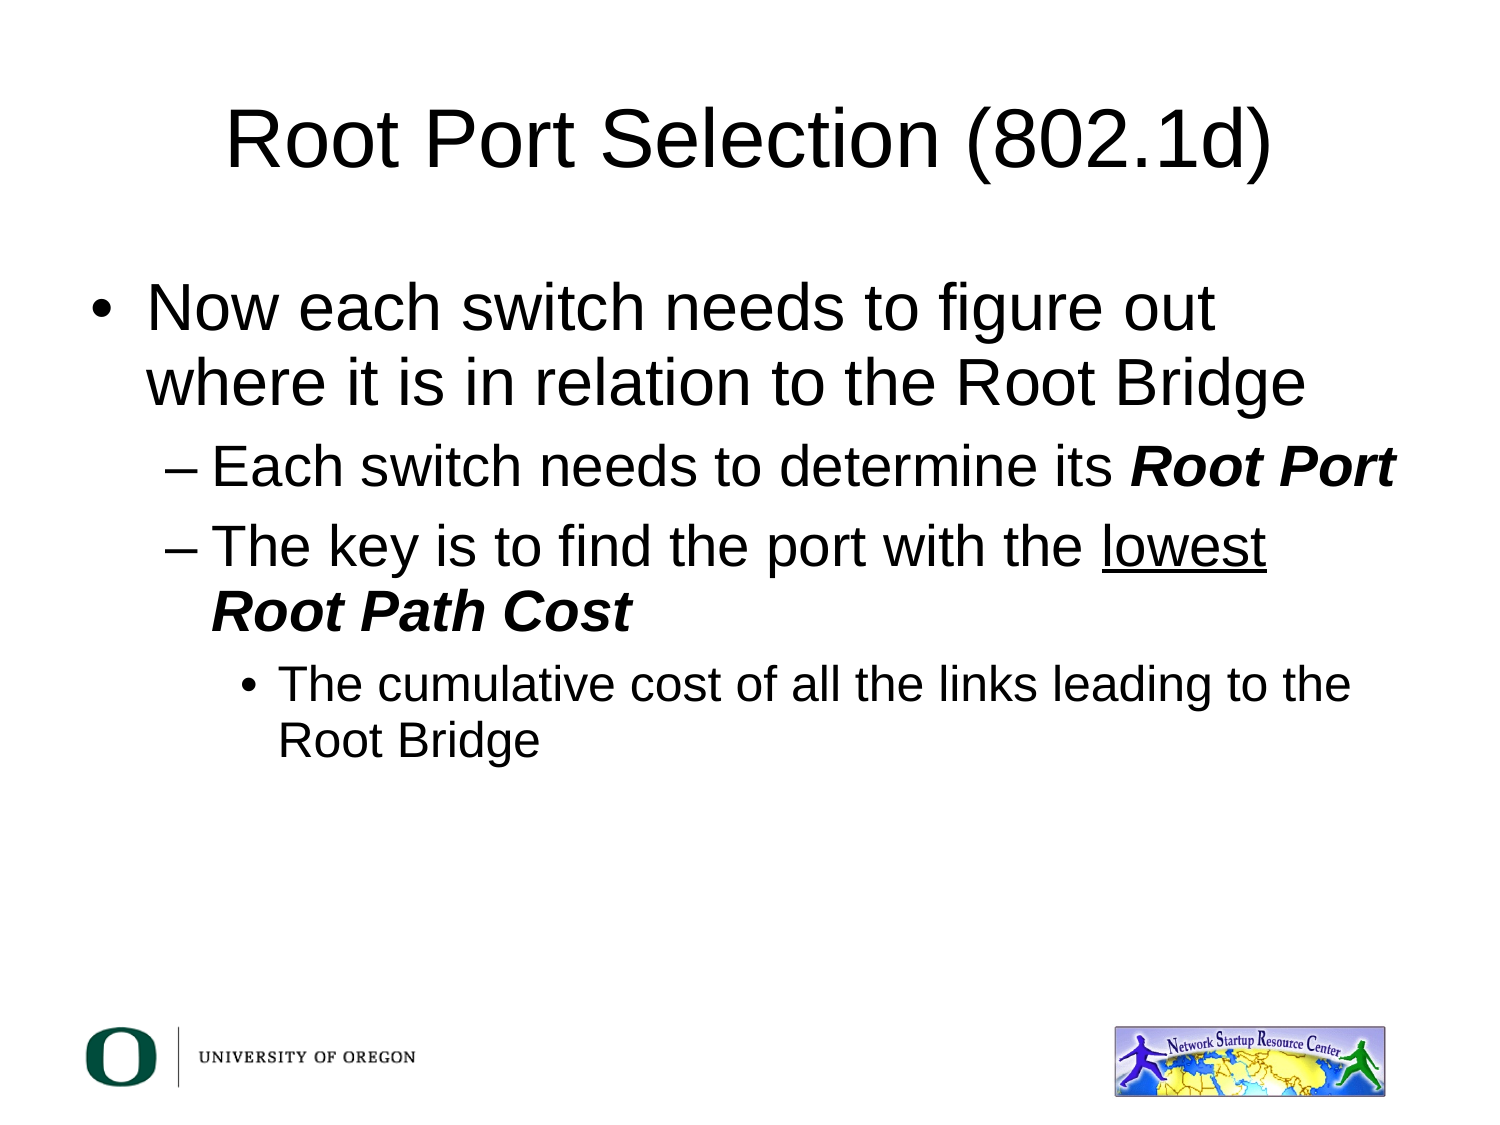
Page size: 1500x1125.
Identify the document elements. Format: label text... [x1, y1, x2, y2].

picture [75, 1024, 426, 1090]
list Now each switch needs to figure out where it is in relation to the Root Bridge Each switch needs to determine its Root Port The key is to find the port with the lowest Root Path Cost The cumulative cost of all the links leading to the Root Bridge [75, 262, 1426, 1005]
title Root Port Selection (802.1d) [75, 45, 1426, 233]
picture [1112, 1024, 1388, 1099]
